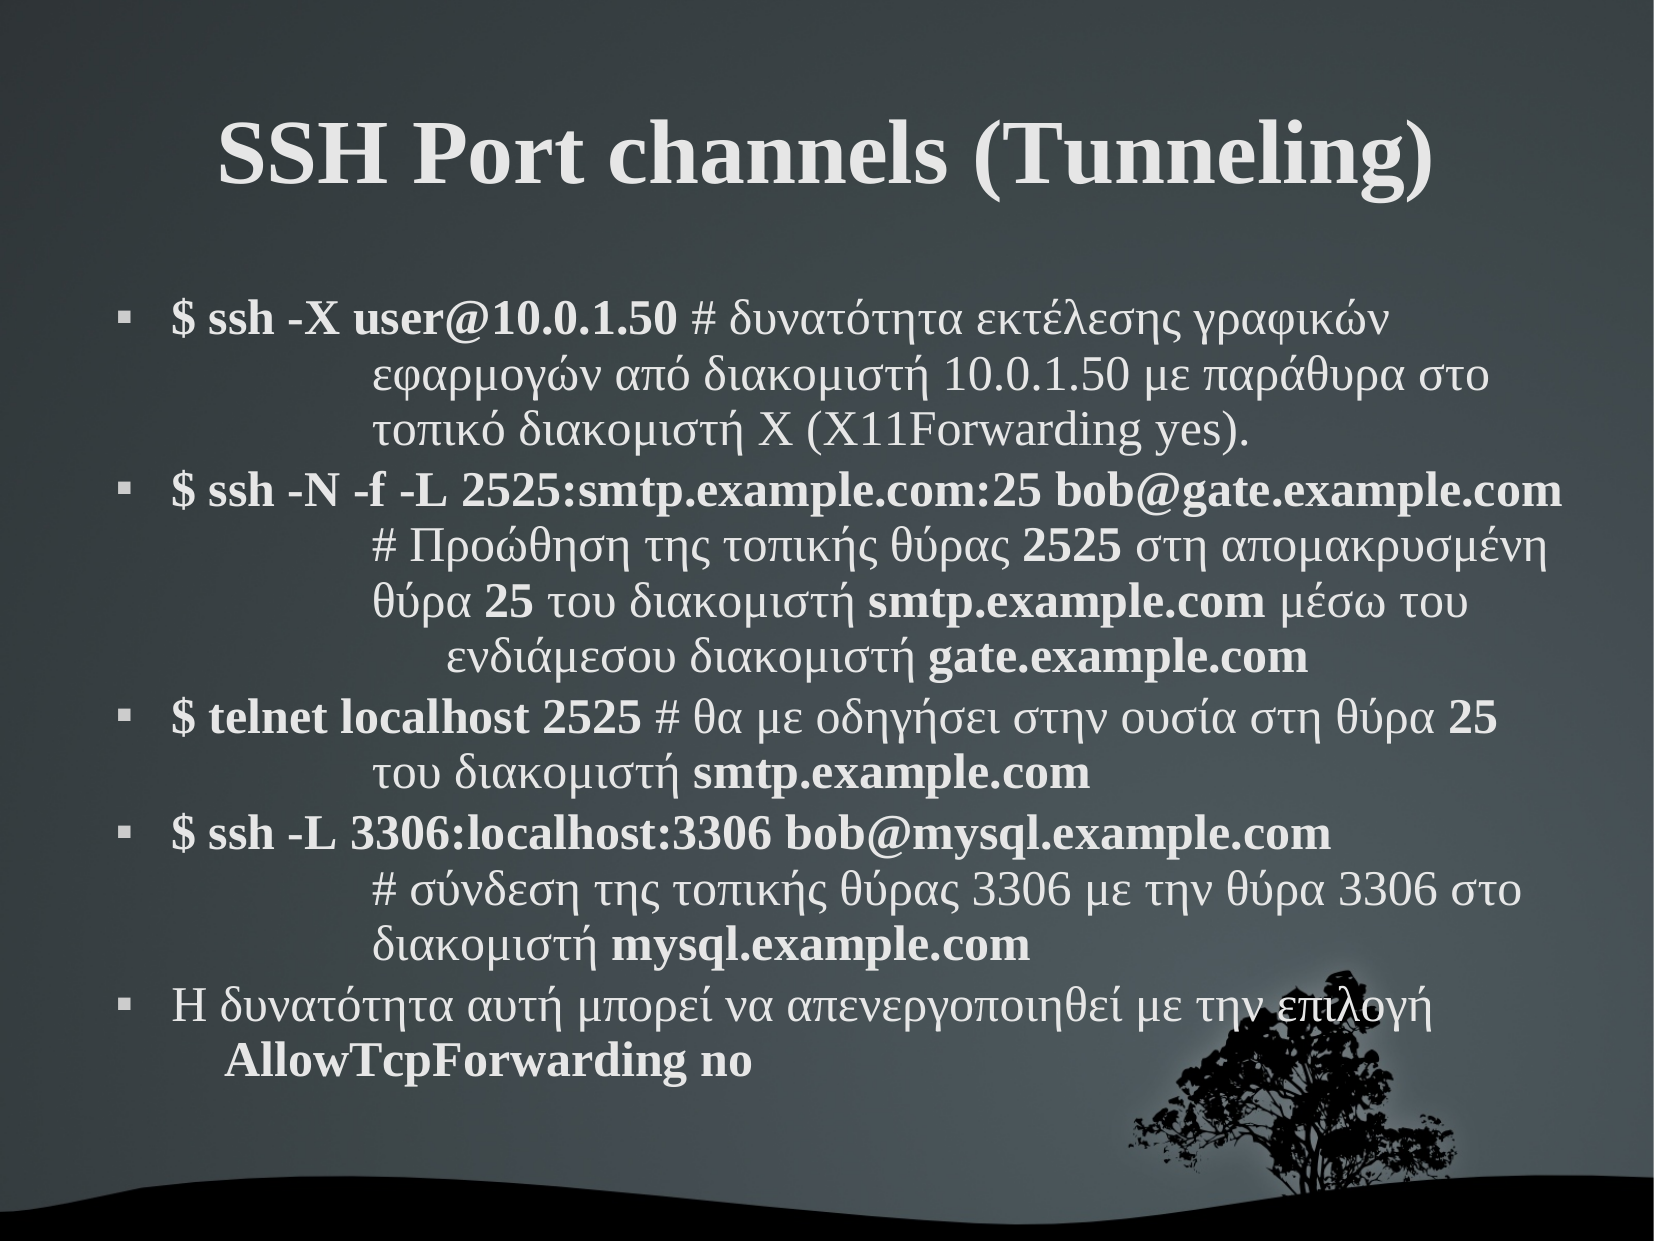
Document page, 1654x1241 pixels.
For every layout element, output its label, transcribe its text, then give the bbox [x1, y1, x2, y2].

picture [0, 0, 1654, 1241]
list $ ssh -X user@10.0.1.50 # δυνατότητα εκτέλεσης γραφικών εφαρμογών από διακομιστή 10.0.1.50 με παράθυρα στο τοπικό διακομιστή X (X11Forwarding yes). $ ssh -N -f -L 2525:smtp.example.com:25 bob@gate.example.com # Προώθηση της τοπικής θύρας 2525 στη απομακρυσμένη θύρα 25 του διακομιστή smtp.example.com μέσω του ενδιάμεσου διακομιστή gate.example.com $ telnet localhost 2525 # θα με οδηγήσει στην ουσία στη θύρα 25 του διακομιστή smtp.example.com $ ssh -L 3306:localhost:3306 bob@mysql.example.com # σύνδεση της τοπικής θύρας 3306 με την θύρα 3306 στο διακομιστή mysql.example.com Η δυνατότητα αυτή μπορεί να απενεργοποιηθεί με την επιλογή AllowTcpForwarding no [82, 290, 1571, 1214]
title SSH Port channels (Tunneling) [82, 49, 1571, 257]
